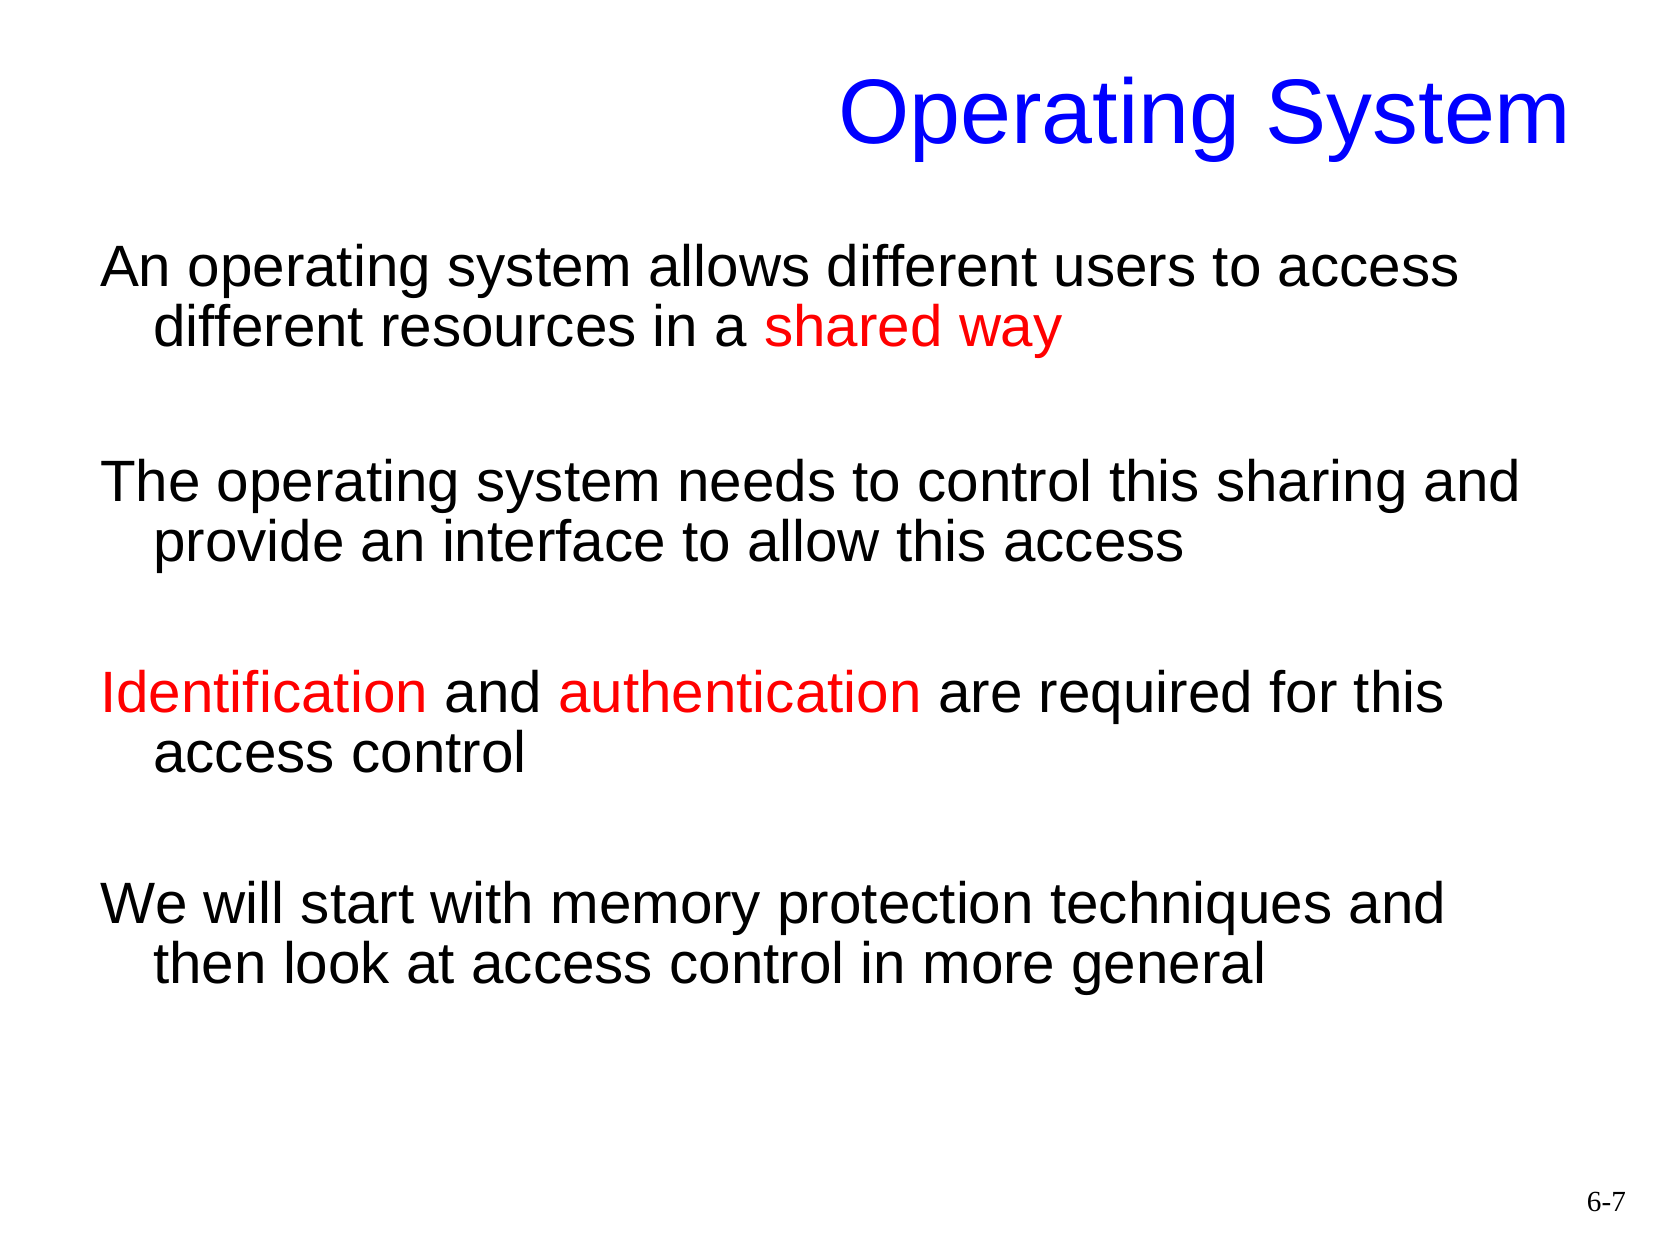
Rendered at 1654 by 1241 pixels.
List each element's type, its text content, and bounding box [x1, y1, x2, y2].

title Operating System [84, 18, 1573, 211]
list An operating system allows different users to access different resources in a shared way The operating system needs to control this sharing and provide an interface to allow this access Identification and authentication are required for this access control We will start with memory protection techniques and then look at access control in more general [82, 237, 1571, 1156]
